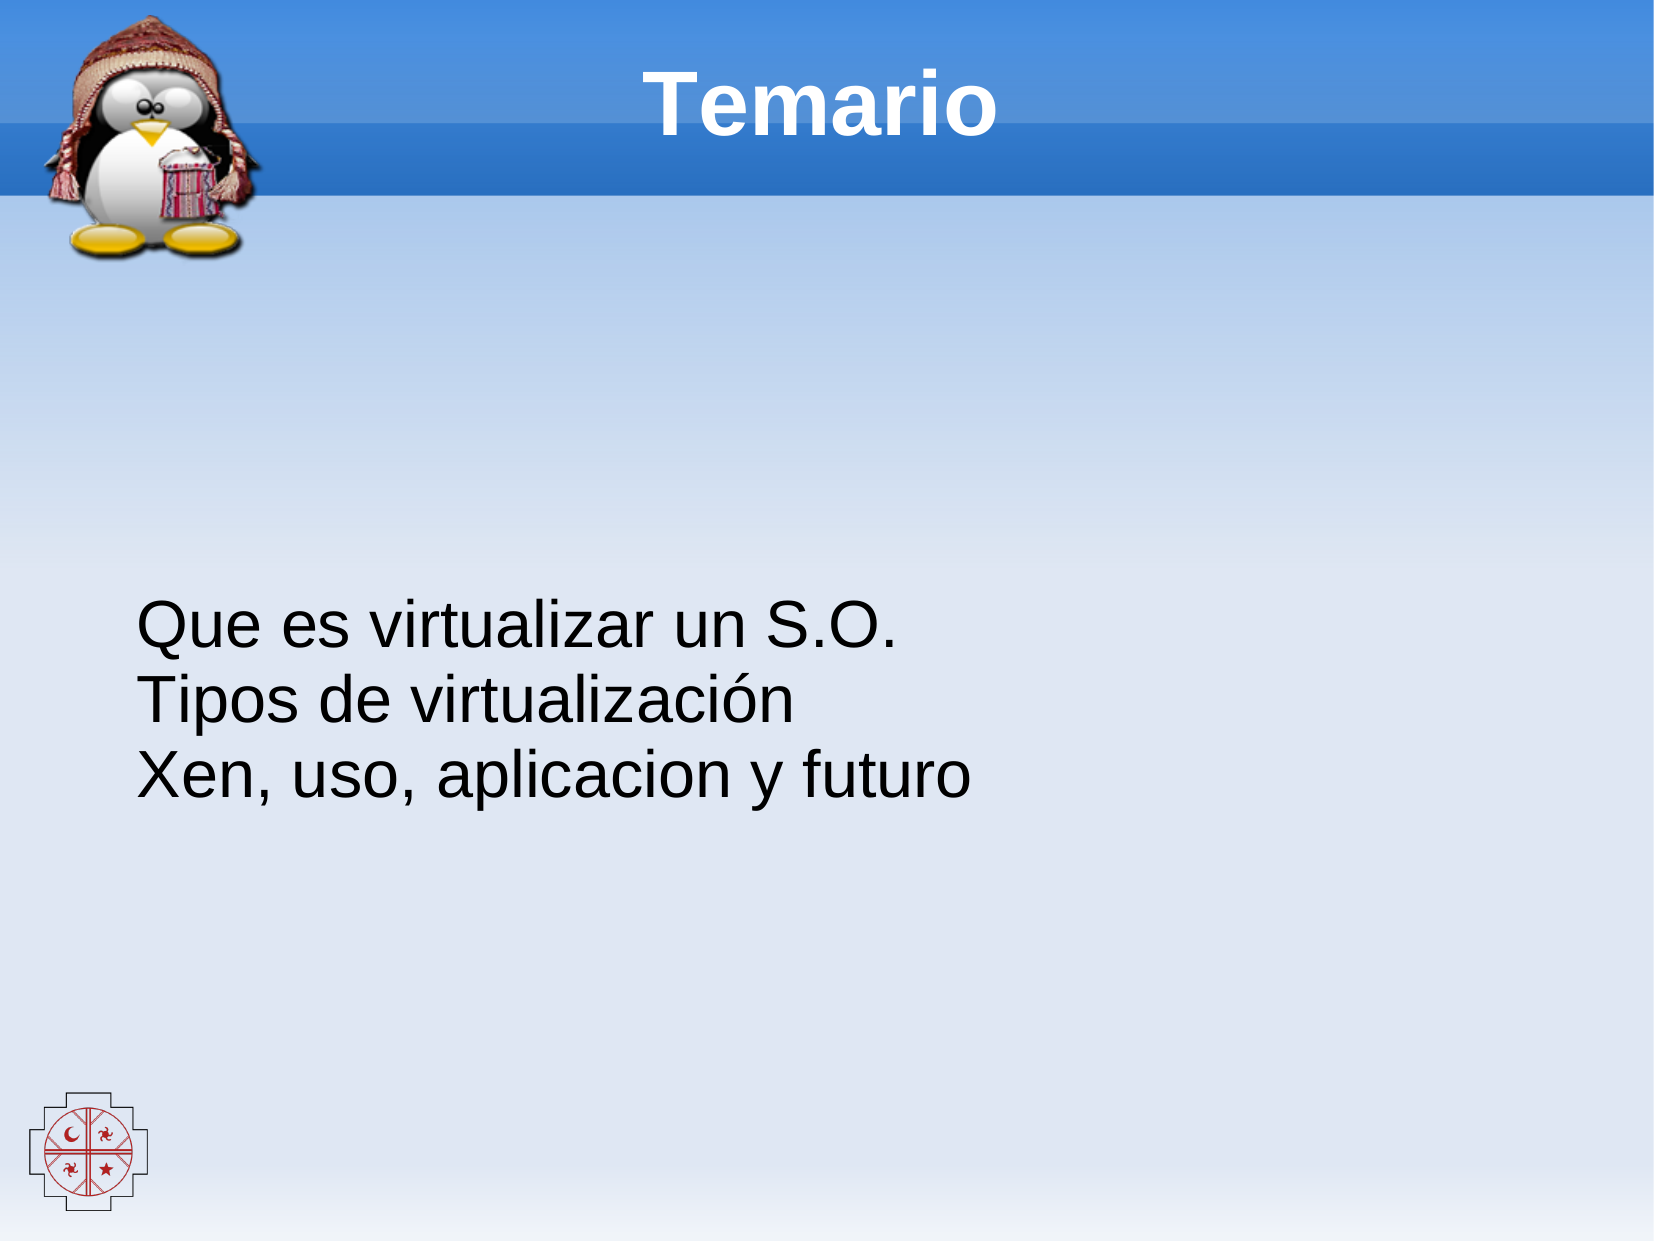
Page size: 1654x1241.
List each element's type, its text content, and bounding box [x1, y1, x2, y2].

title Temario [76, 7, 1565, 200]
picture [0, 0, 1654, 1241]
subtitle Que es virtualizar un S.O. Tipos de virtualización Xen, uso, aplicacion y futuro [82, 297, 1571, 1102]
